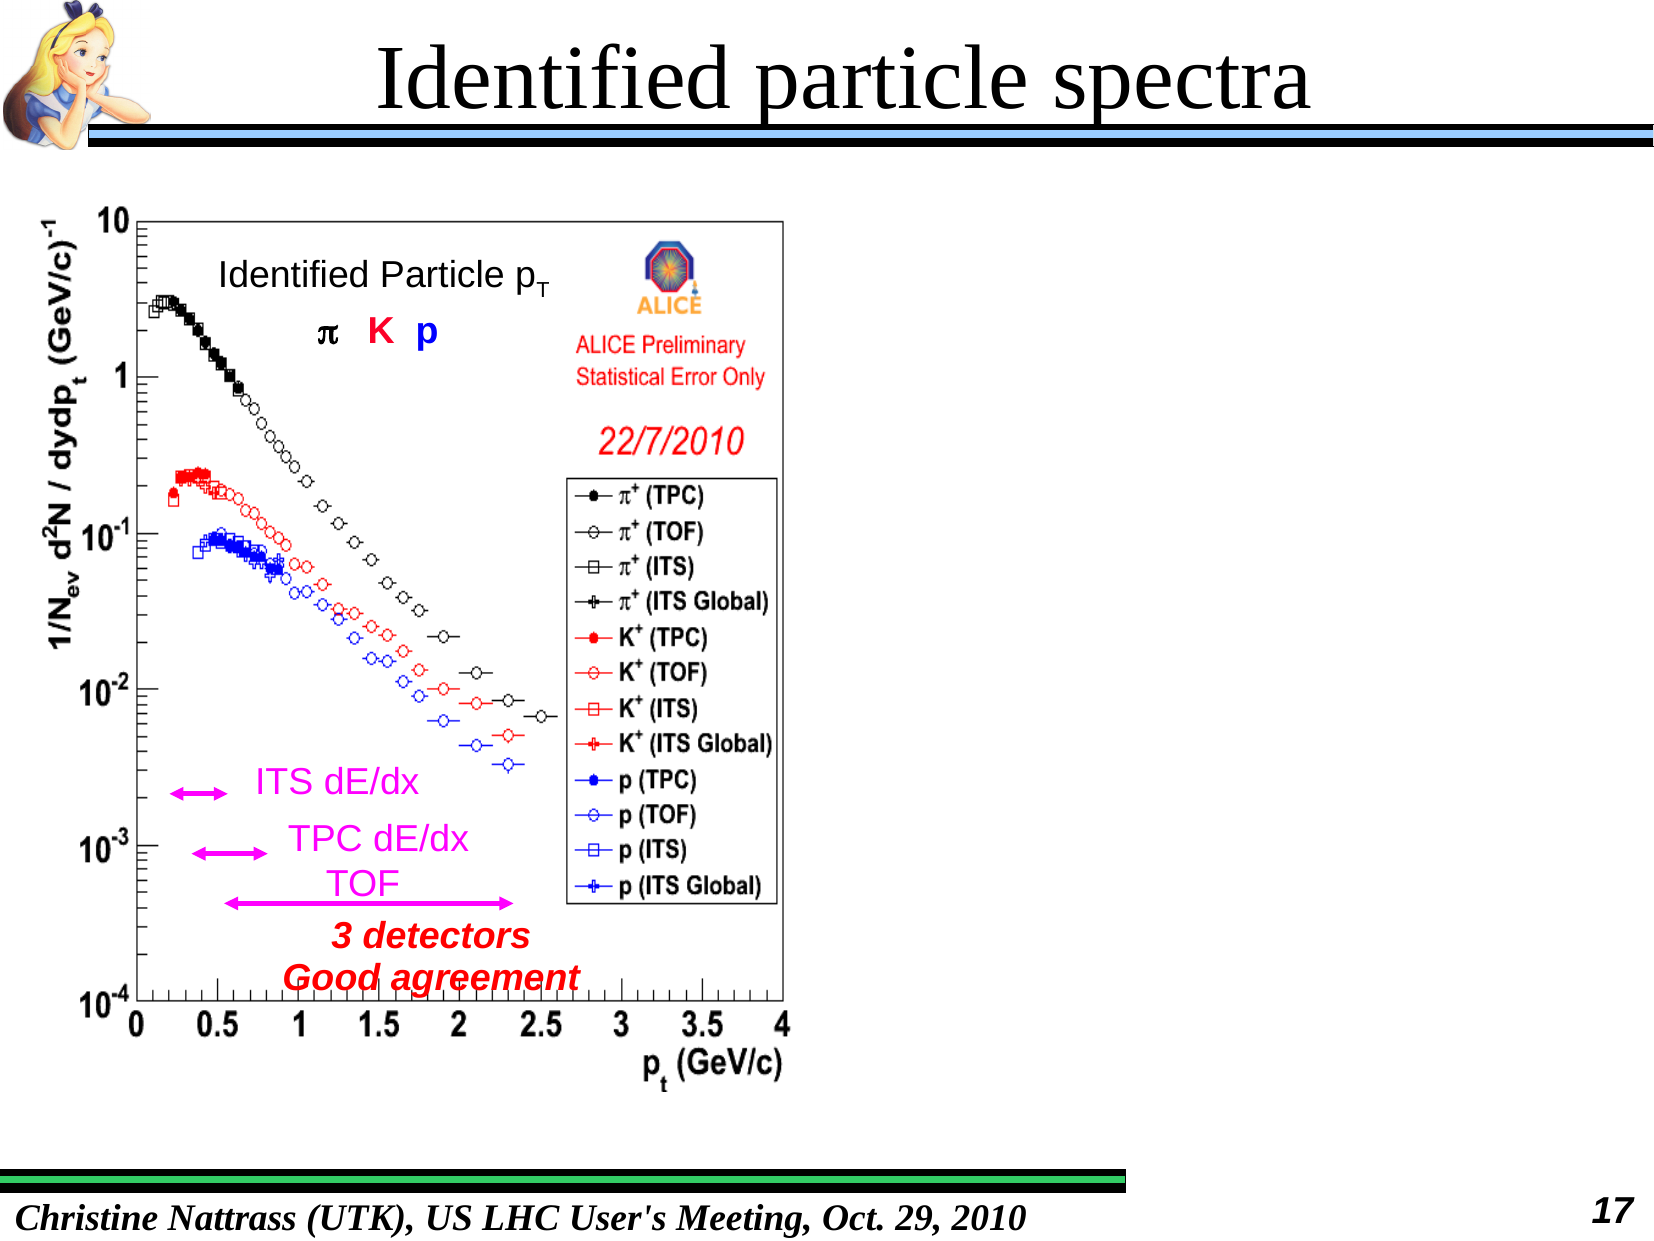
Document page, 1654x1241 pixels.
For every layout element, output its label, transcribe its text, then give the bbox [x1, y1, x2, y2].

picture [3, 0, 151, 150]
text_box ITS dE/dx [239, 754, 446, 811]
text_box TPC dE/dx [272, 811, 495, 868]
text_box Identified Particle pT  K p [202, 243, 565, 360]
title Identified particle spectra [100, 15, 1589, 139]
text_box 17 [1572, 1182, 1648, 1240]
text_box 3 detectors Good agreement [150, 907, 713, 1006]
picture [18, 191, 796, 1092]
text_box TOF [310, 856, 416, 907]
